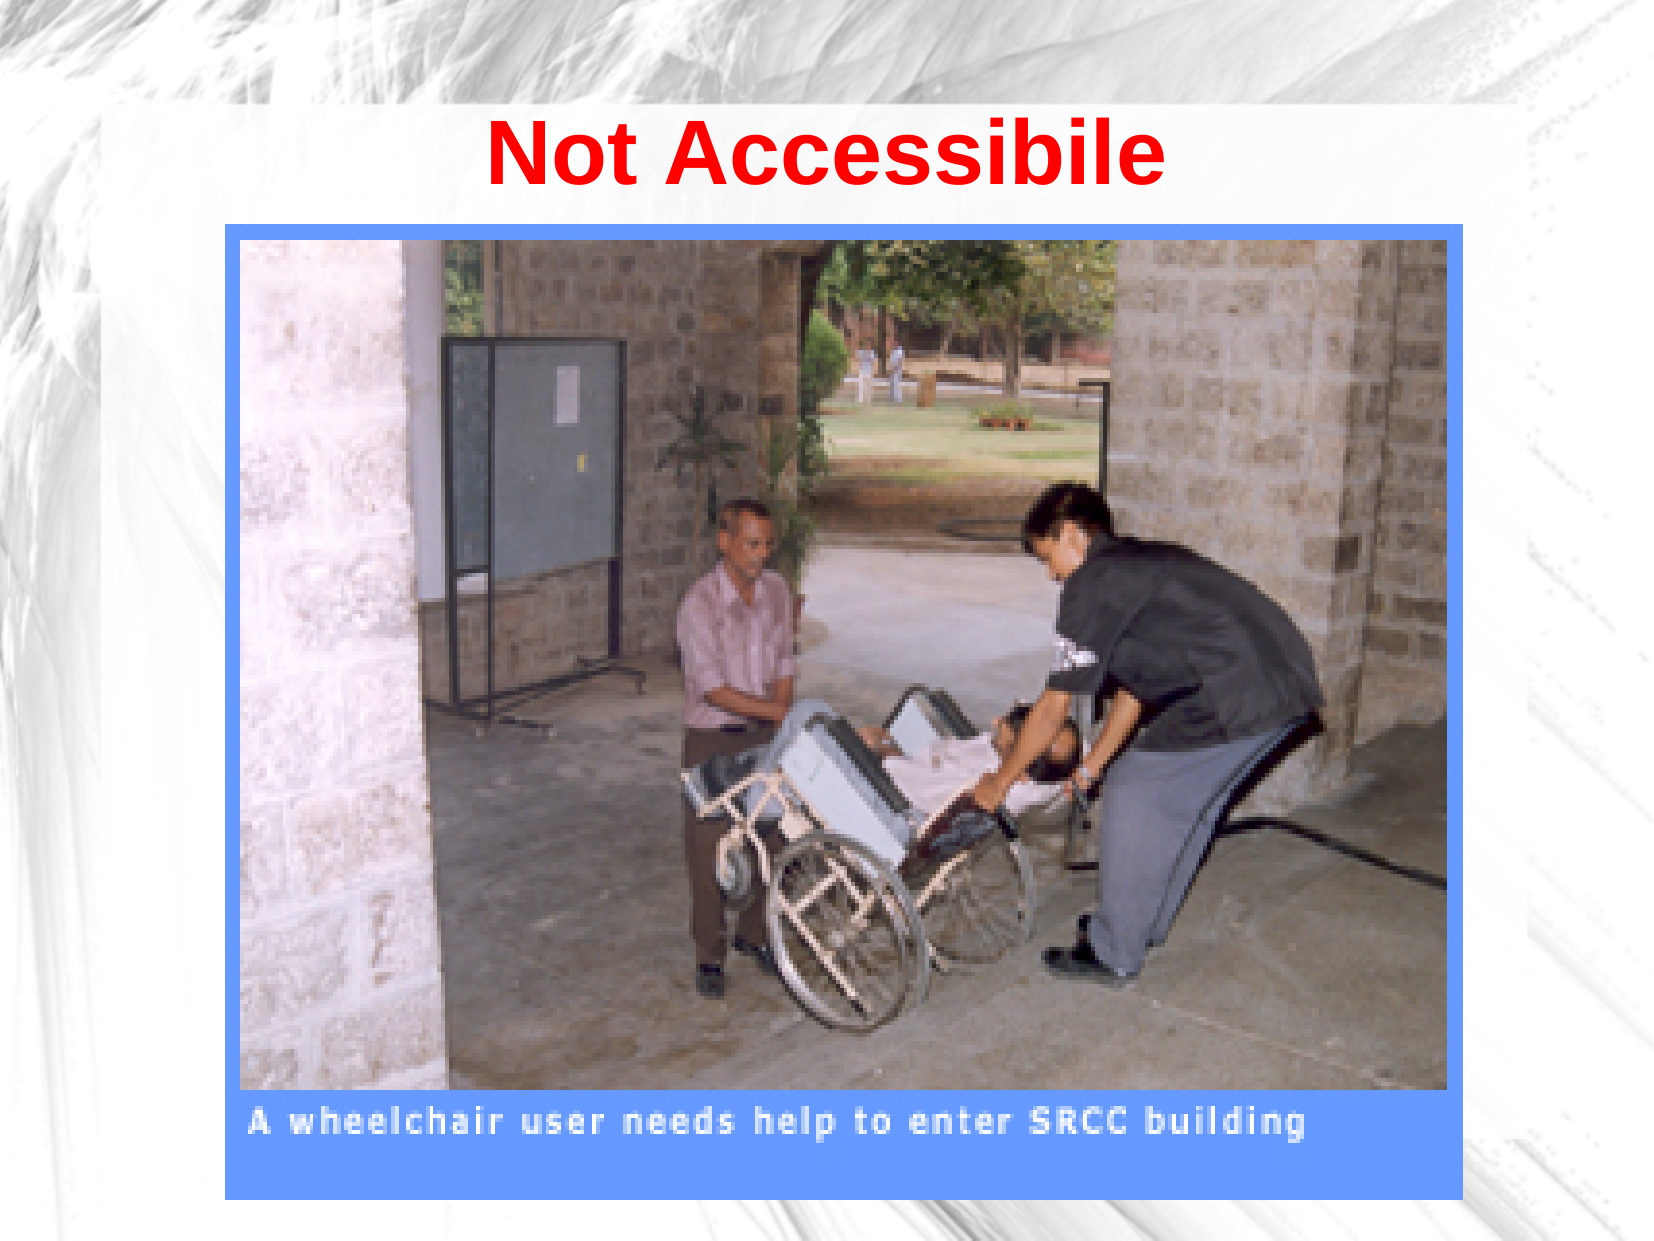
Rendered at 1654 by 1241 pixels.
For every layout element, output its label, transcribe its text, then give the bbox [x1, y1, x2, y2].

picture [0, 0, 1654, 1241]
title Not Accessibile [82, 49, 1571, 257]
